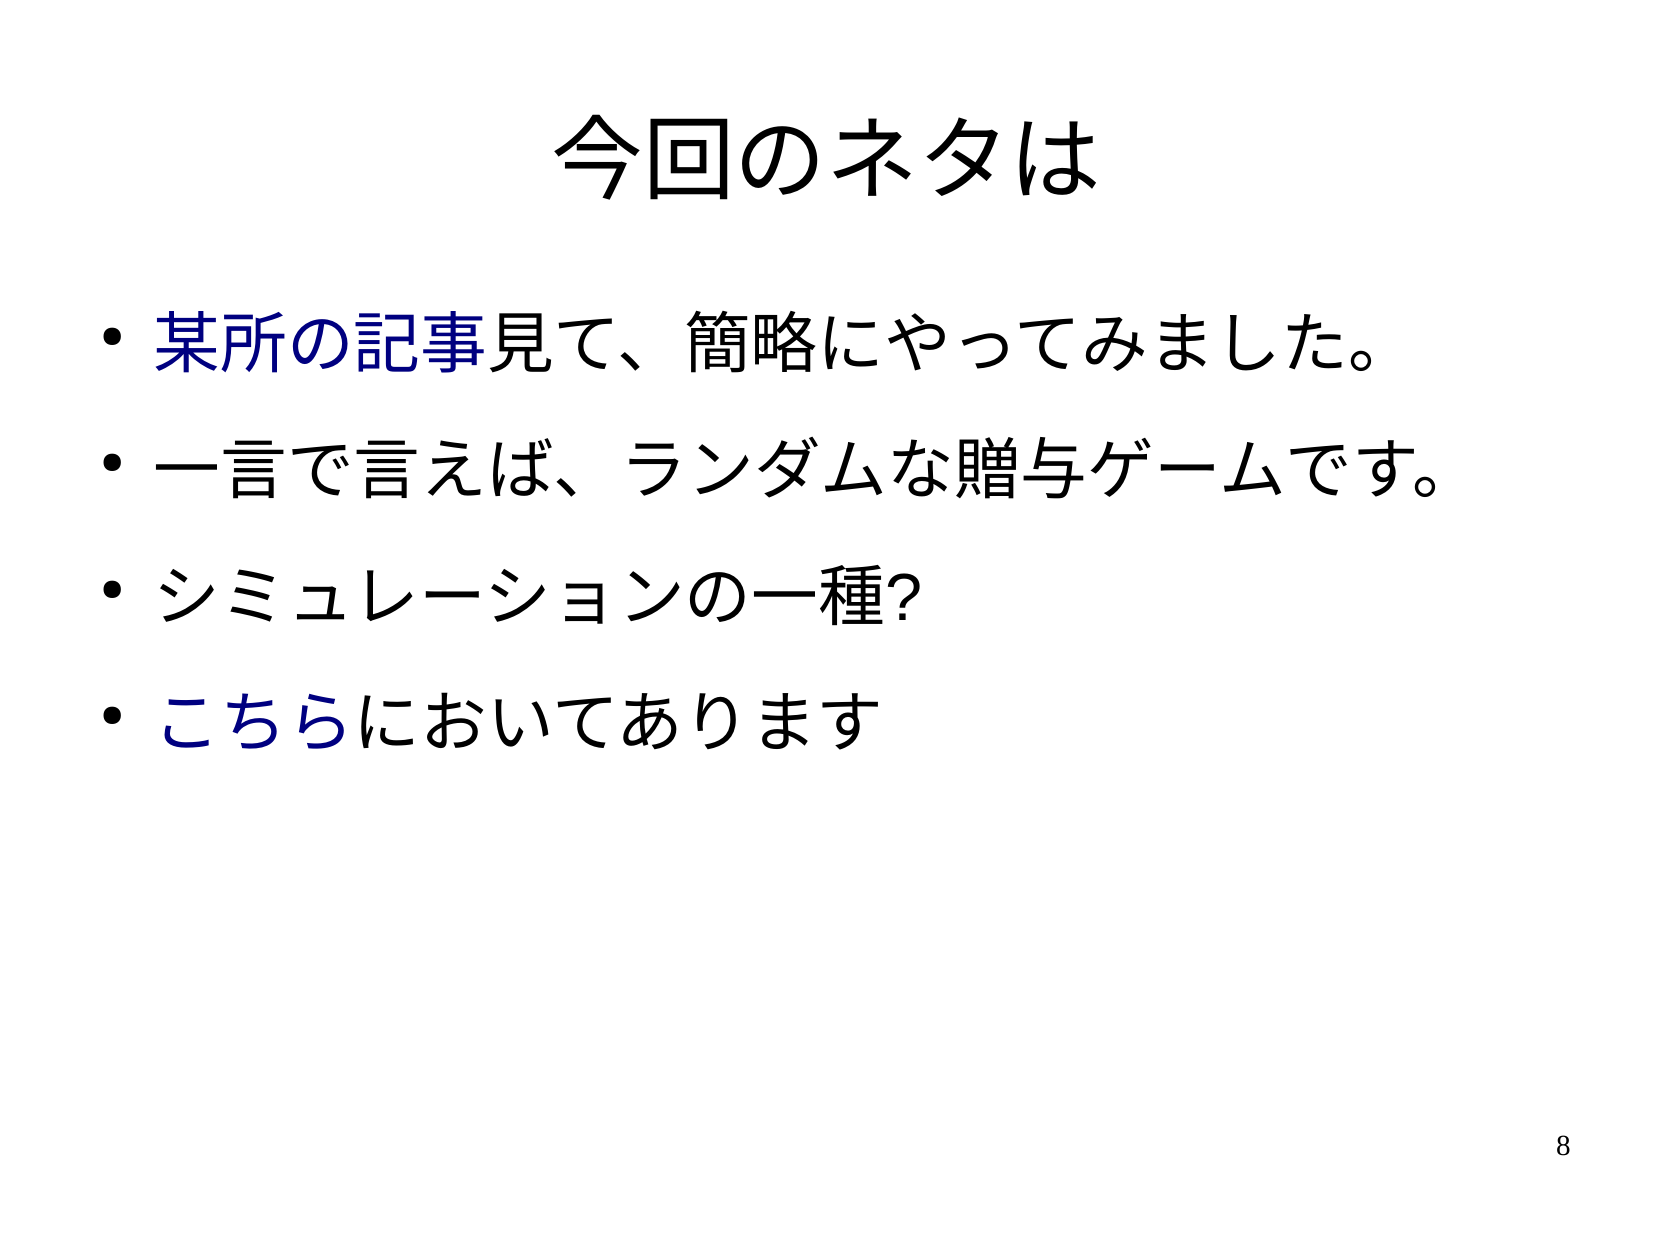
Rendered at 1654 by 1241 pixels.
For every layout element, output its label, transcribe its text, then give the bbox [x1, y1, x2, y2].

title 今回のネタは [82, 49, 1571, 257]
list 某所の記事見て、簡略にやってみました。 一言で言えば、ランダムな贈与ゲームです。 シミュレーションの一種? こちらにおいてあります [82, 290, 1571, 1010]
